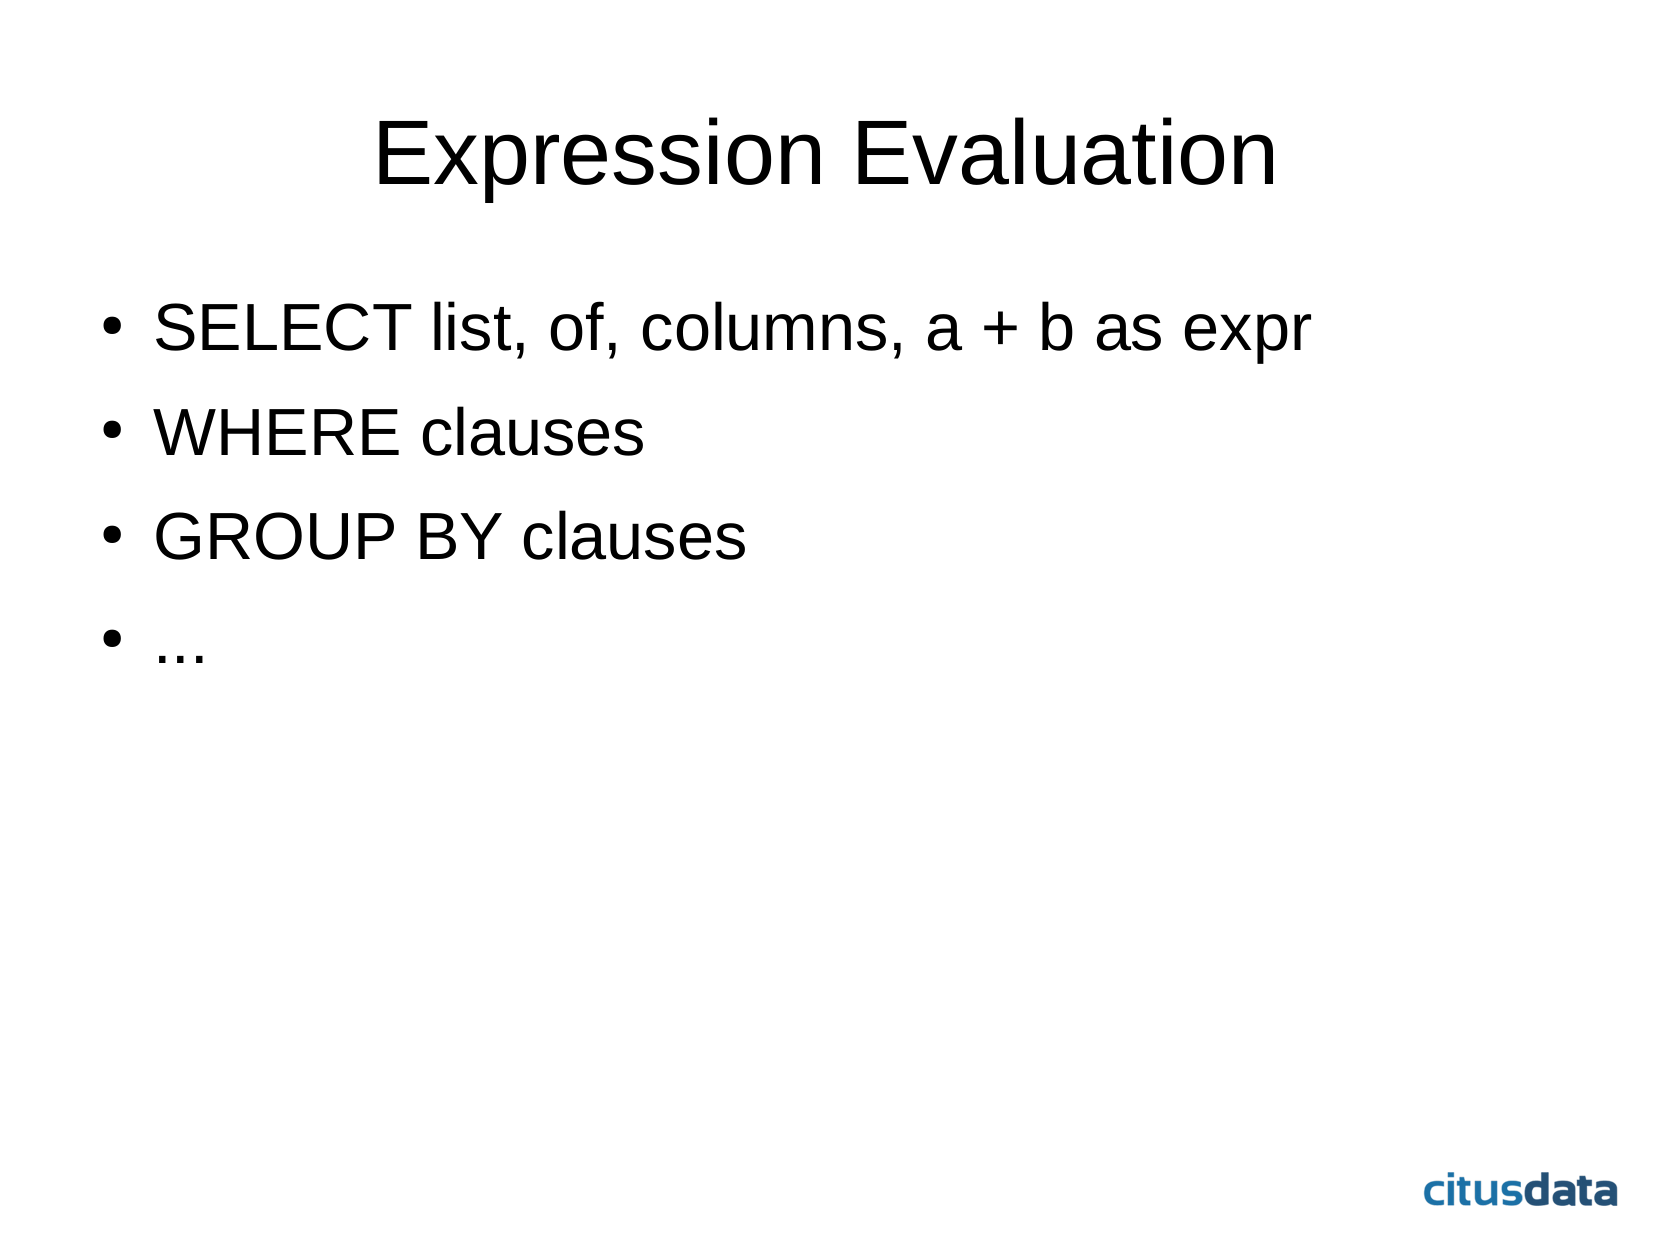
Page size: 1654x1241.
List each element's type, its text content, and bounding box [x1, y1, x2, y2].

picture [1420, 1167, 1622, 1209]
title Expression Evaluation [82, 49, 1571, 257]
list SELECT list, of, columns, a + b as expr WHERE clauses GROUP BY clauses ... [82, 290, 1571, 1096]
